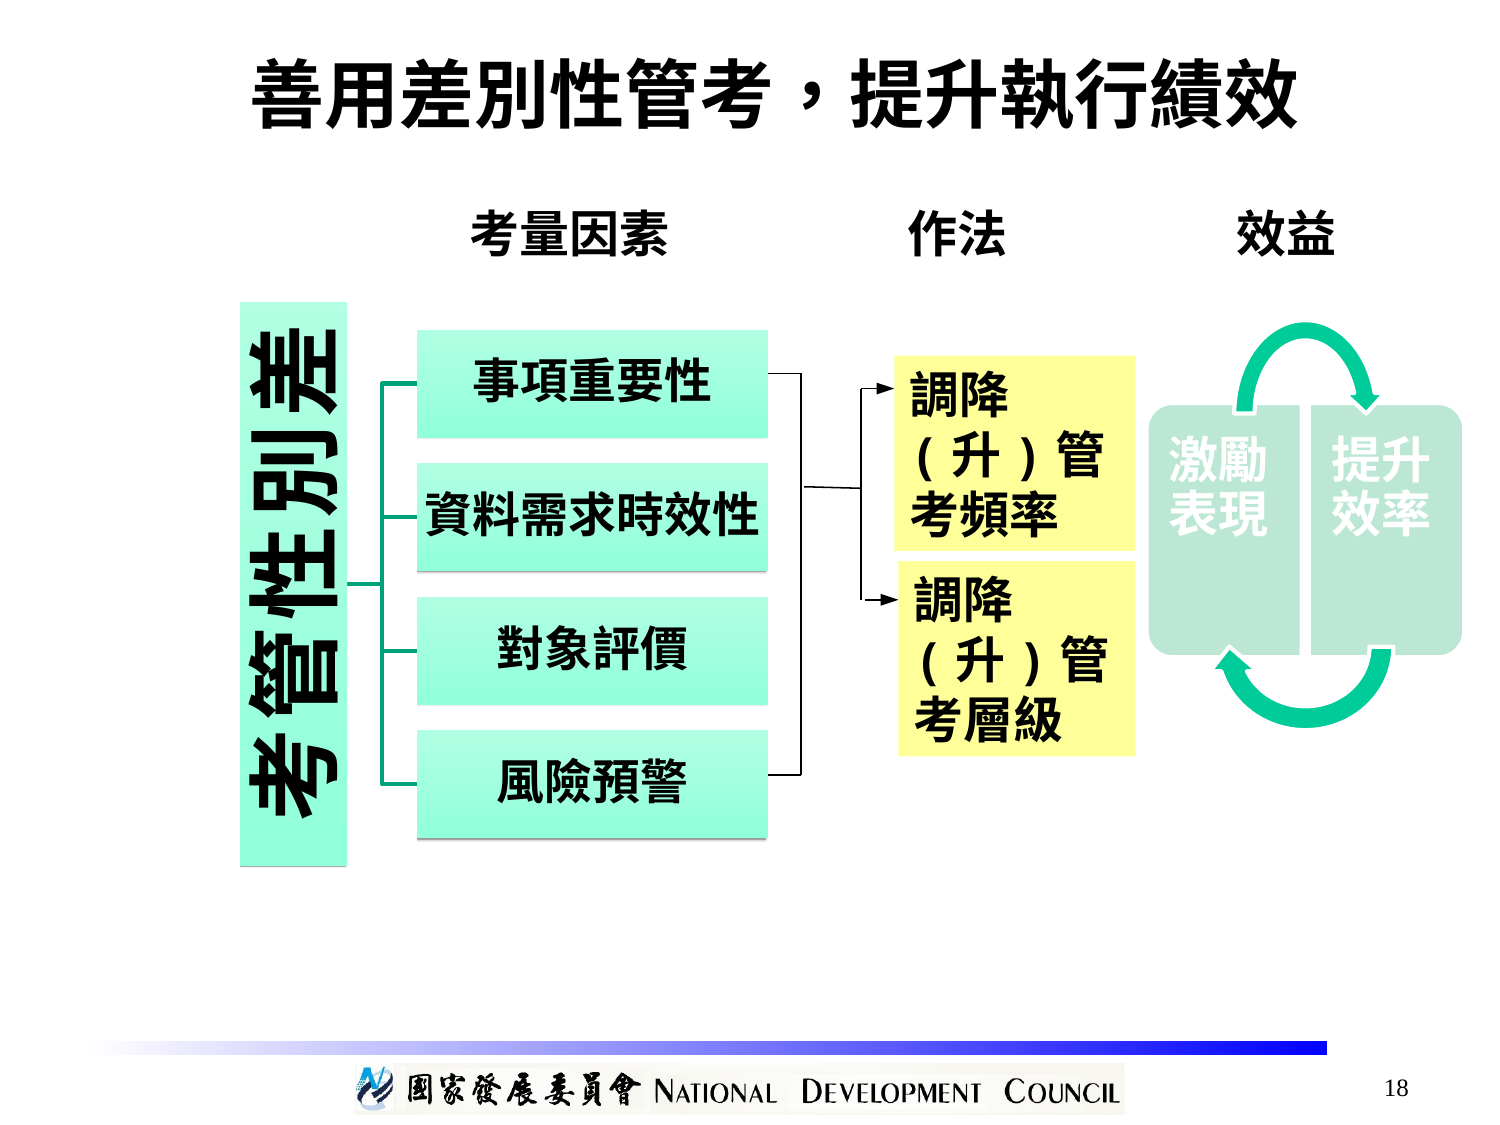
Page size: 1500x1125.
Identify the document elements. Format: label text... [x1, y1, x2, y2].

text_box 資料需求時效性 [417, 463, 768, 571]
text_box 效益 [1221, 195, 1369, 272]
text_box 風險預警 [417, 730, 768, 838]
text_box 激勵表現 [1146, 402, 1302, 658]
text_box 調降(升)管考層級 [898, 561, 1136, 698]
text_box 差別性管考 [240, 302, 348, 866]
text_box 對象評價 [417, 597, 768, 705]
text_box [1368, 1063, 1485, 1100]
text_box 作法 [892, 195, 1188, 272]
text_box 考量因素 [454, 195, 751, 272]
text_box 調降(升)管考頻率 [894, 355, 1136, 492]
text_box 事項重要性 [417, 330, 768, 438]
text_box 提升效率 [1308, 402, 1465, 658]
title 善用差別性管考，提升執行績效 [77, 39, 1473, 228]
text_box [1210, 646, 1394, 731]
text_box [1234, 320, 1385, 414]
